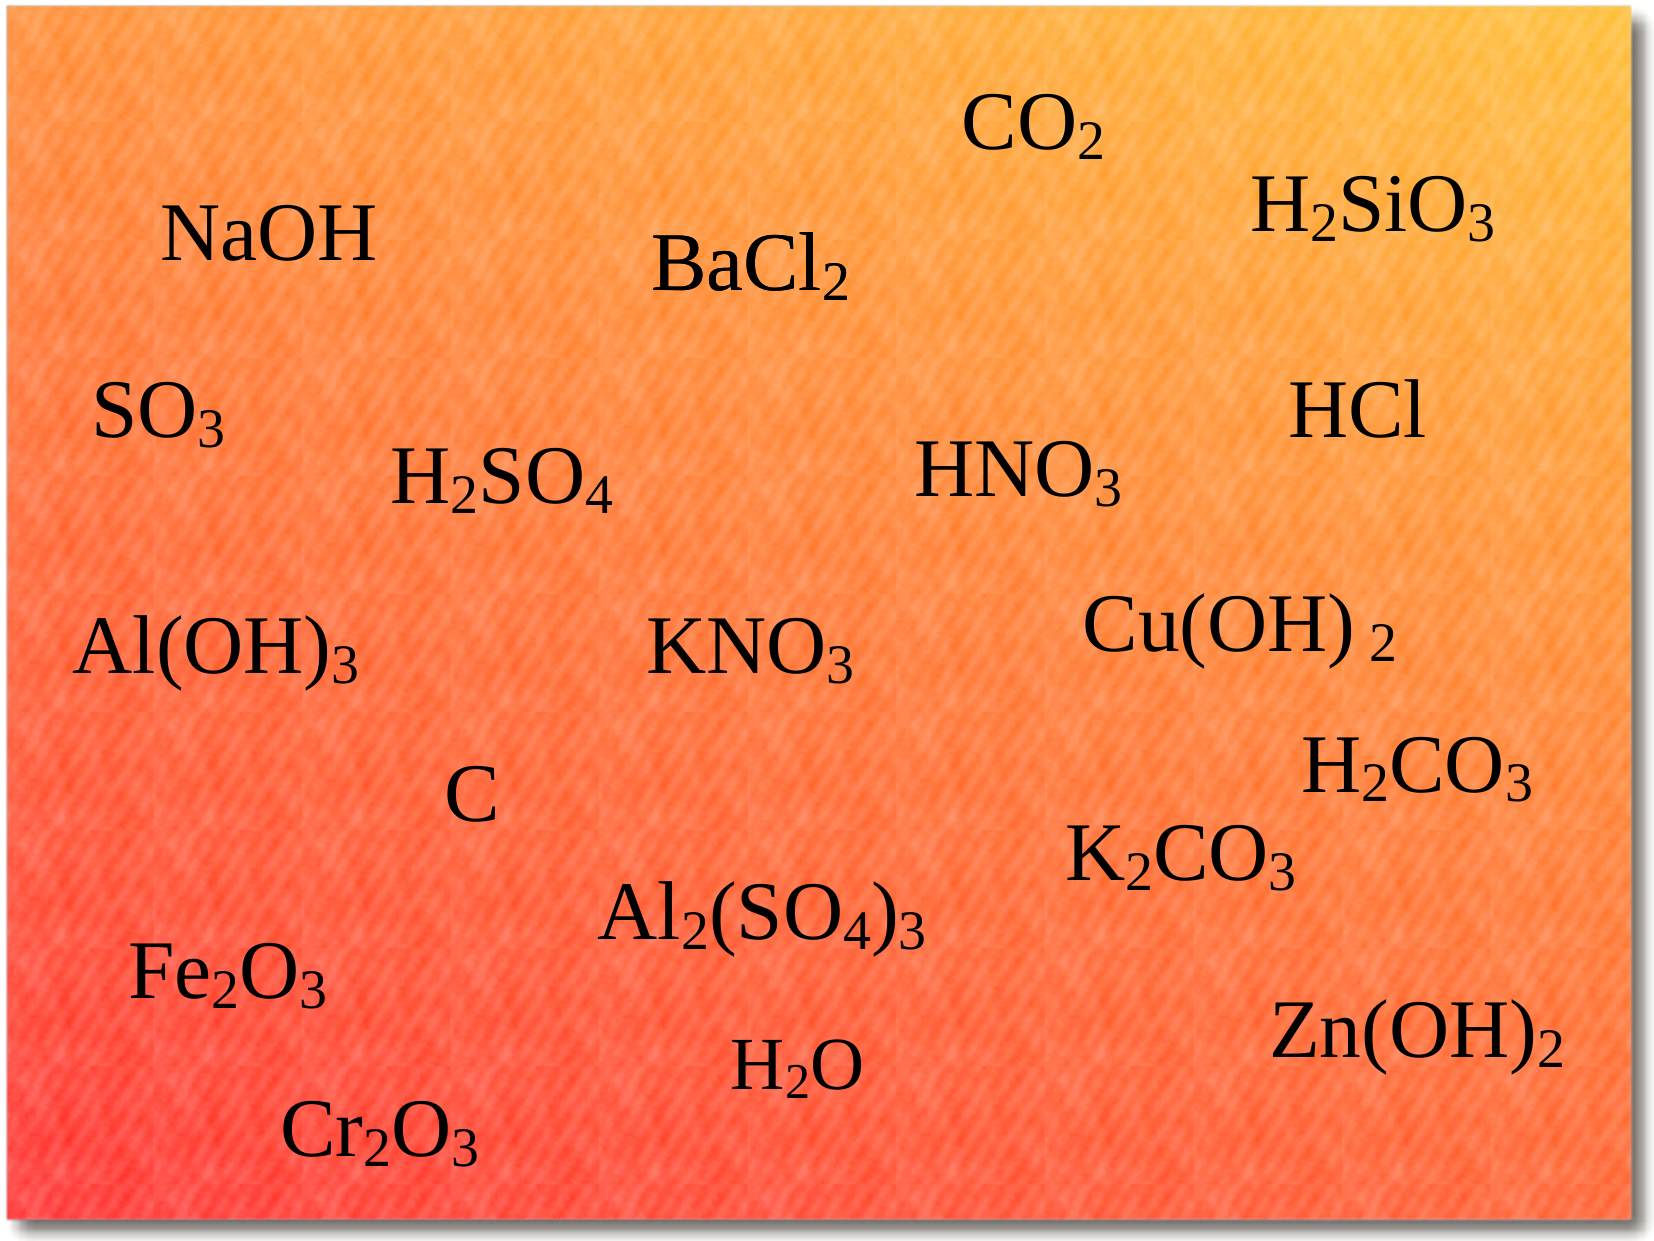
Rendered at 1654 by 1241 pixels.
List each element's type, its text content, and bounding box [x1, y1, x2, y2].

text_box NaOH [125, 177, 414, 325]
text_box НCl [1239, 354, 1477, 714]
text_box K2CO3 [1033, 797, 1329, 909]
text_box Н2SO4 [324, 420, 680, 532]
text_box H2O [680, 1014, 916, 1152]
text_box НNO3 [885, 413, 1152, 532]
text_box Fe2O3 [101, 915, 355, 1034]
text_box Н2SiO3 [1210, 147, 1536, 355]
text_box Cr2O3 [236, 1073, 524, 1184]
text_box KNO3 [590, 590, 911, 702]
text_box Al(OH)3 [48, 590, 384, 709]
text_box CO2 [885, 66, 1182, 178]
text_box Al2(SO4)3 [579, 856, 945, 981]
text_box Н2CO3 [1269, 708, 1565, 820]
text_box BaCl2 [620, 206, 882, 318]
text_box Cu(OH) 2 [1033, 568, 1239, 680]
text_box C [324, 738, 621, 847]
text_box SO3 [51, 354, 266, 466]
text_box Zn(OH)2 [1240, 974, 1595, 1086]
